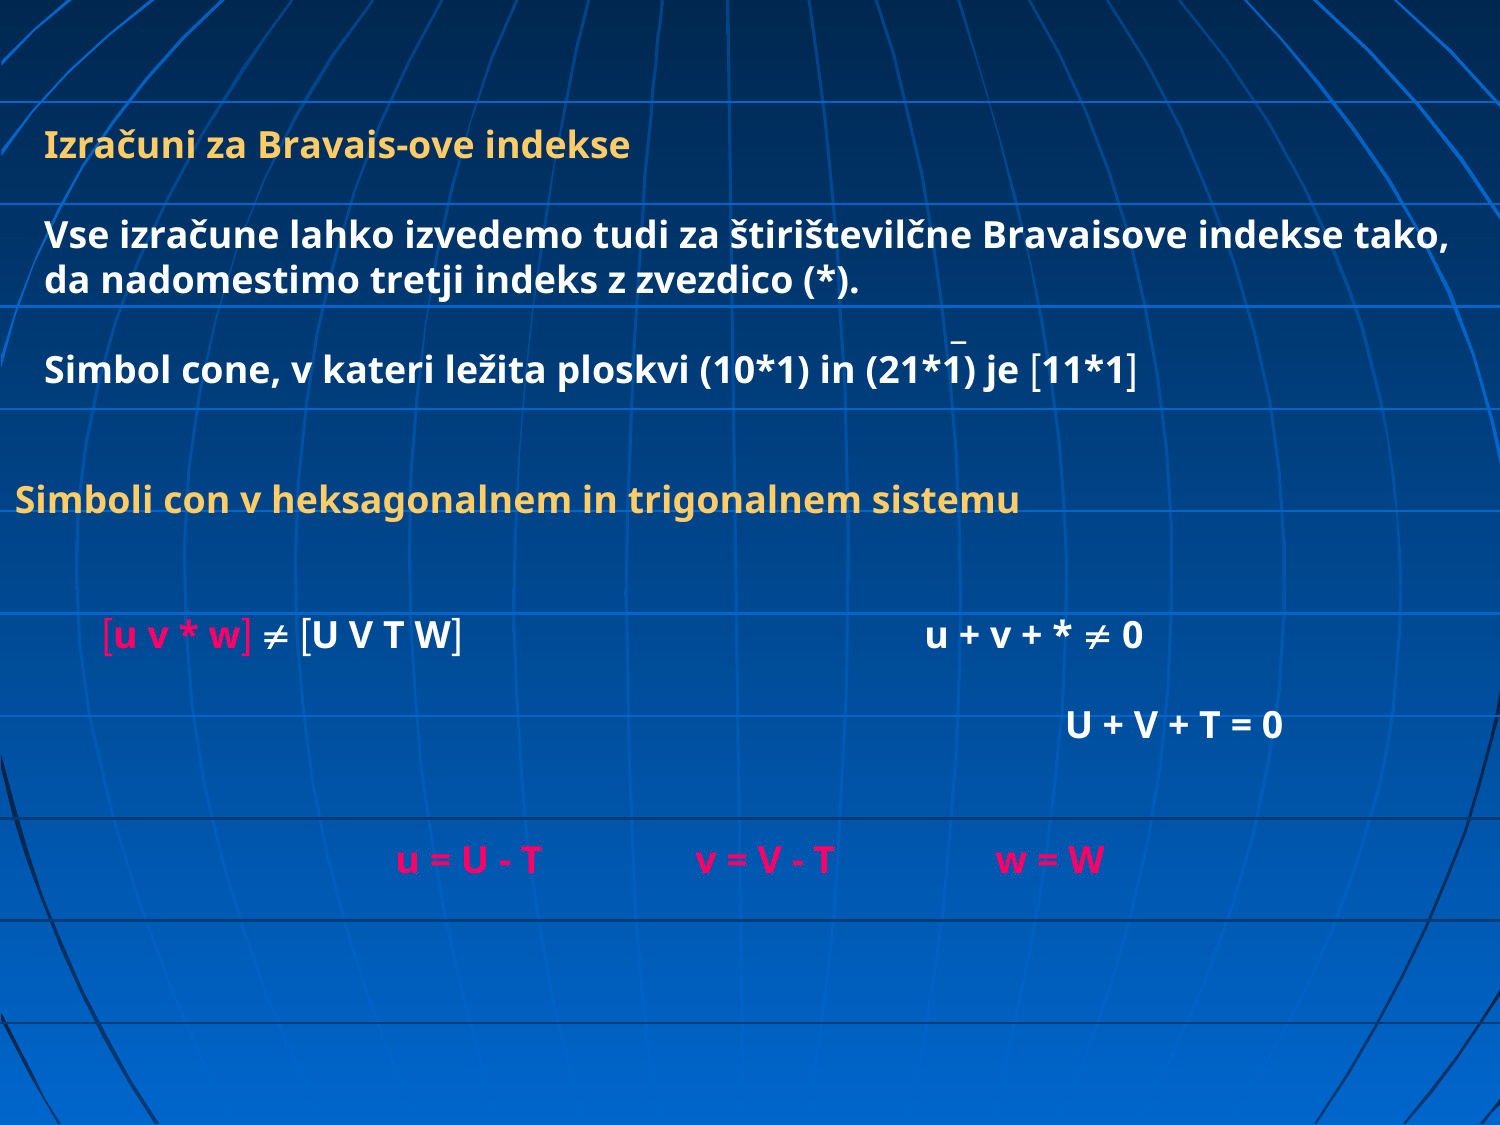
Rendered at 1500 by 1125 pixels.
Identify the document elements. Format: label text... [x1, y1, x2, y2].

text_box Simboli con v heksagonalnem in trigonalnem sistemu u v * w  U V T W u + v + *  0 U + V + T = 0 u = U - T v = V - T w = W [0, 467, 1500, 889]
text_box Izračuni za Bravais-ove indekse Vse izračune lahko izvedemo tudi za štirištevilčne Bravaisove indekse tako, da nadomestimo tretji indeks z zvezdico (*). _ Simbol cone, v kateri ležita ploskvi (10*1) in (21*1) je 11*1 [29, 113, 1500, 399]
